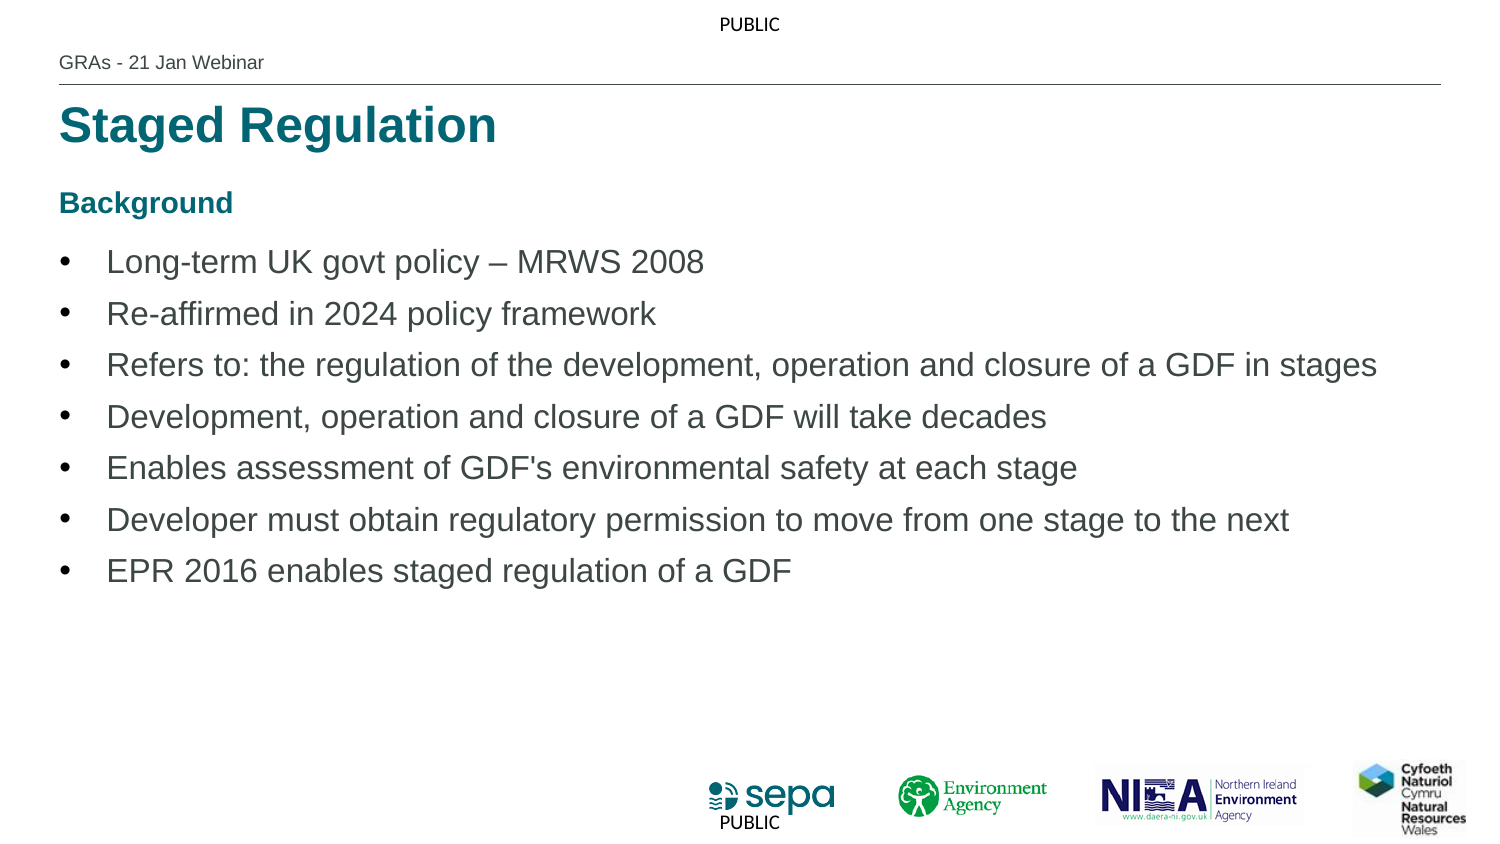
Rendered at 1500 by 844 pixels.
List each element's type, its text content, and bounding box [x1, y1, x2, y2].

list GRAs - 21 Jan Webinar [58, 53, 401, 75]
list Long-term UK govt policy – MRWS 2008 Re-affirmed in 2024 policy framework Refers to: the regulation of the development, operation and closure of a GDF in stages Development, operation and closure of a GDF will take decades Enables assessment of GDF's environmental safety at each stage Developer must obtain regulatory permission to move from one stage to the next EPR 2016 enables staged regulation of a GDF [59, 245, 1443, 745]
list Background [58, 187, 721, 220]
list Staged Regulation [59, 99, 1442, 163]
